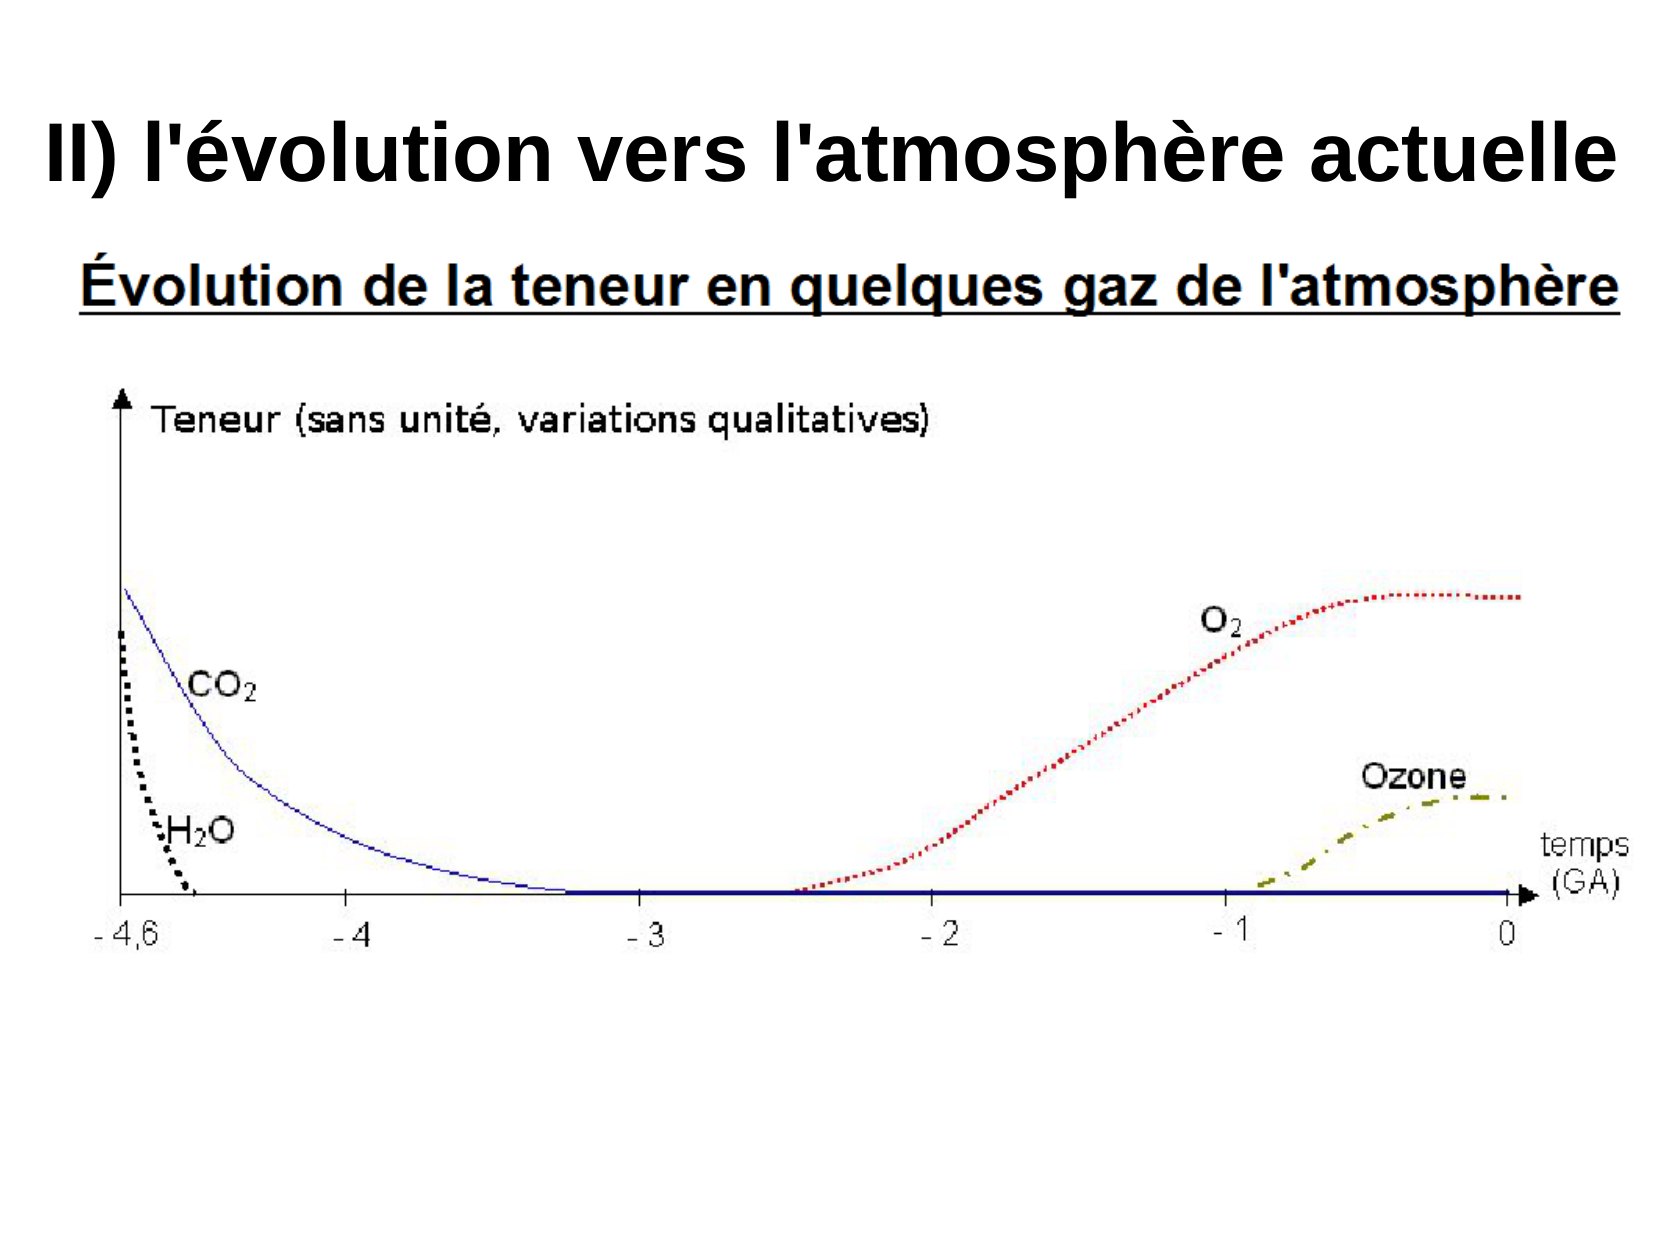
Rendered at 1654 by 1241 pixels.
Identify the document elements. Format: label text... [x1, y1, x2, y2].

title II) l'évolution vers l'atmosphère actuelle [11, 49, 1654, 257]
picture [23, 245, 1654, 1241]
